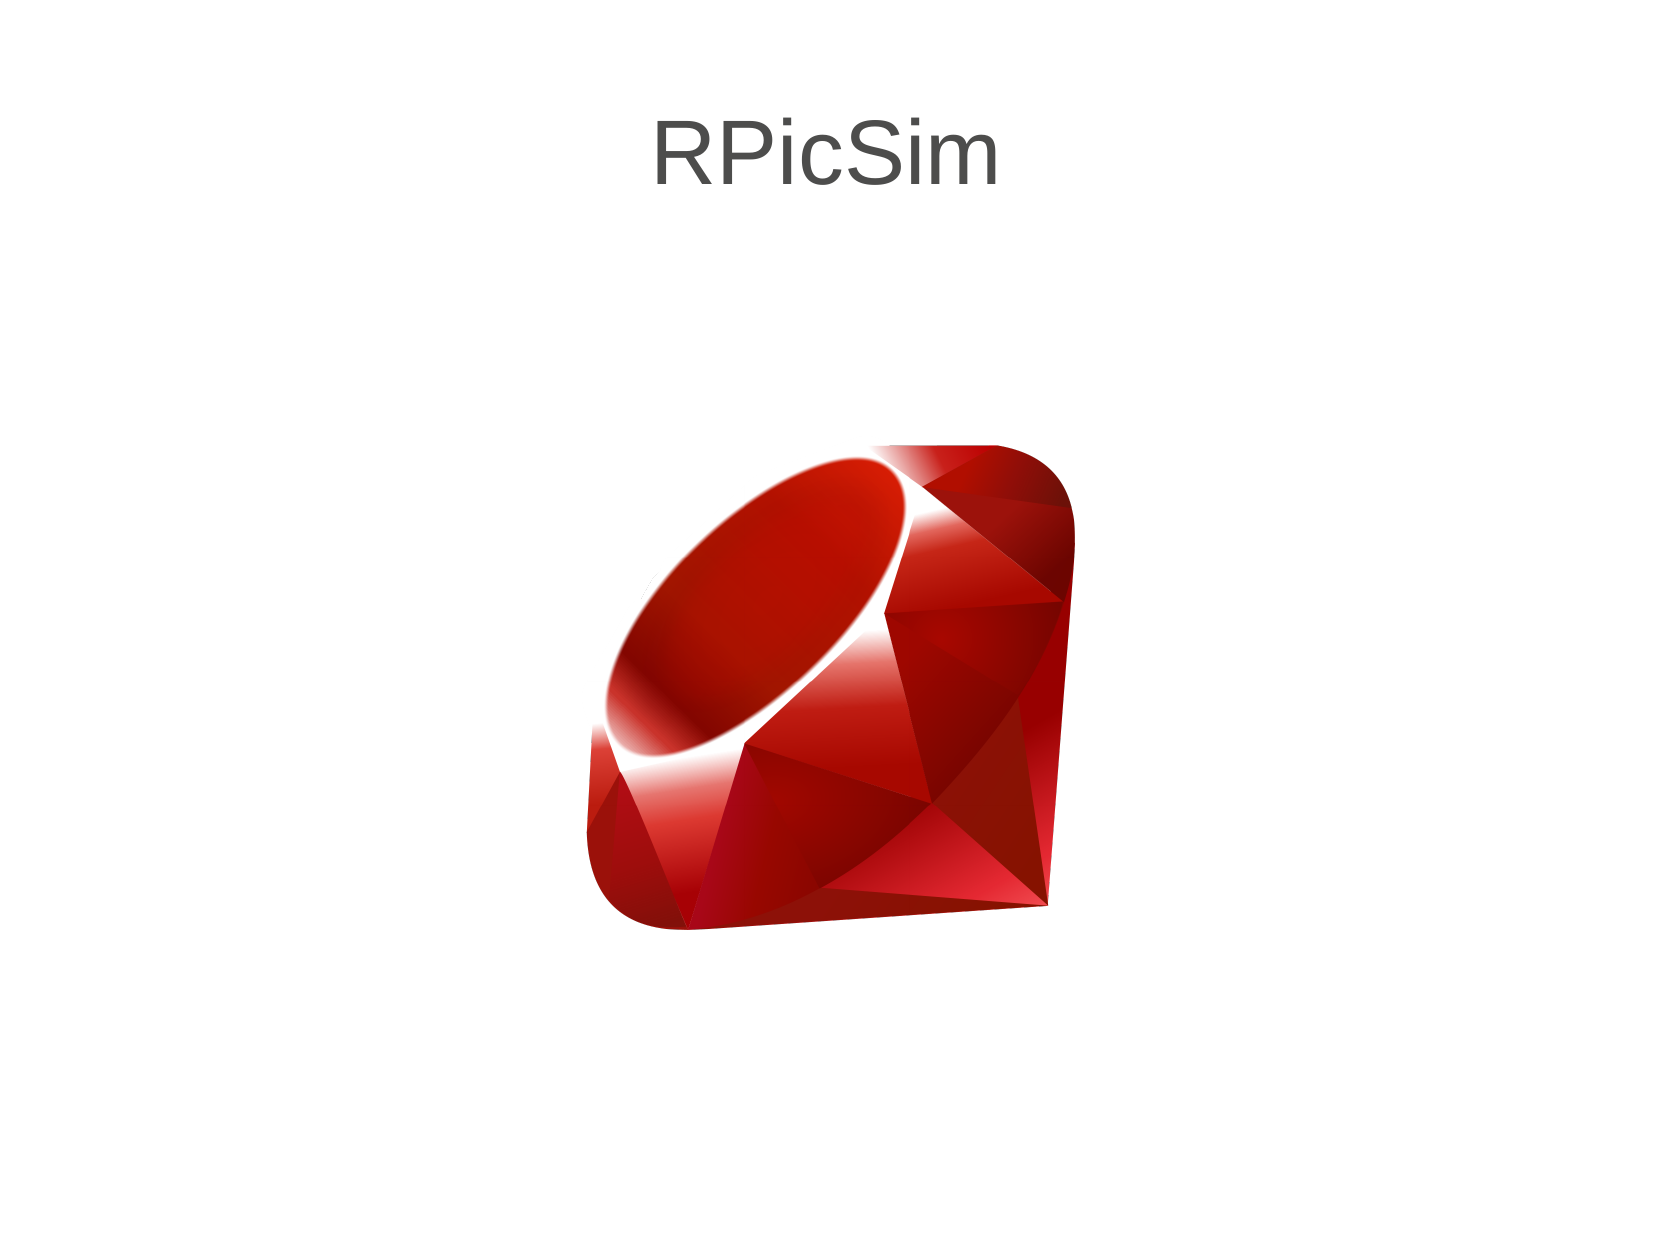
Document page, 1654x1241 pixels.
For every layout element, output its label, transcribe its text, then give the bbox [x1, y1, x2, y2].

picture [579, 434, 1075, 931]
title RPicSim [82, 49, 1571, 257]
